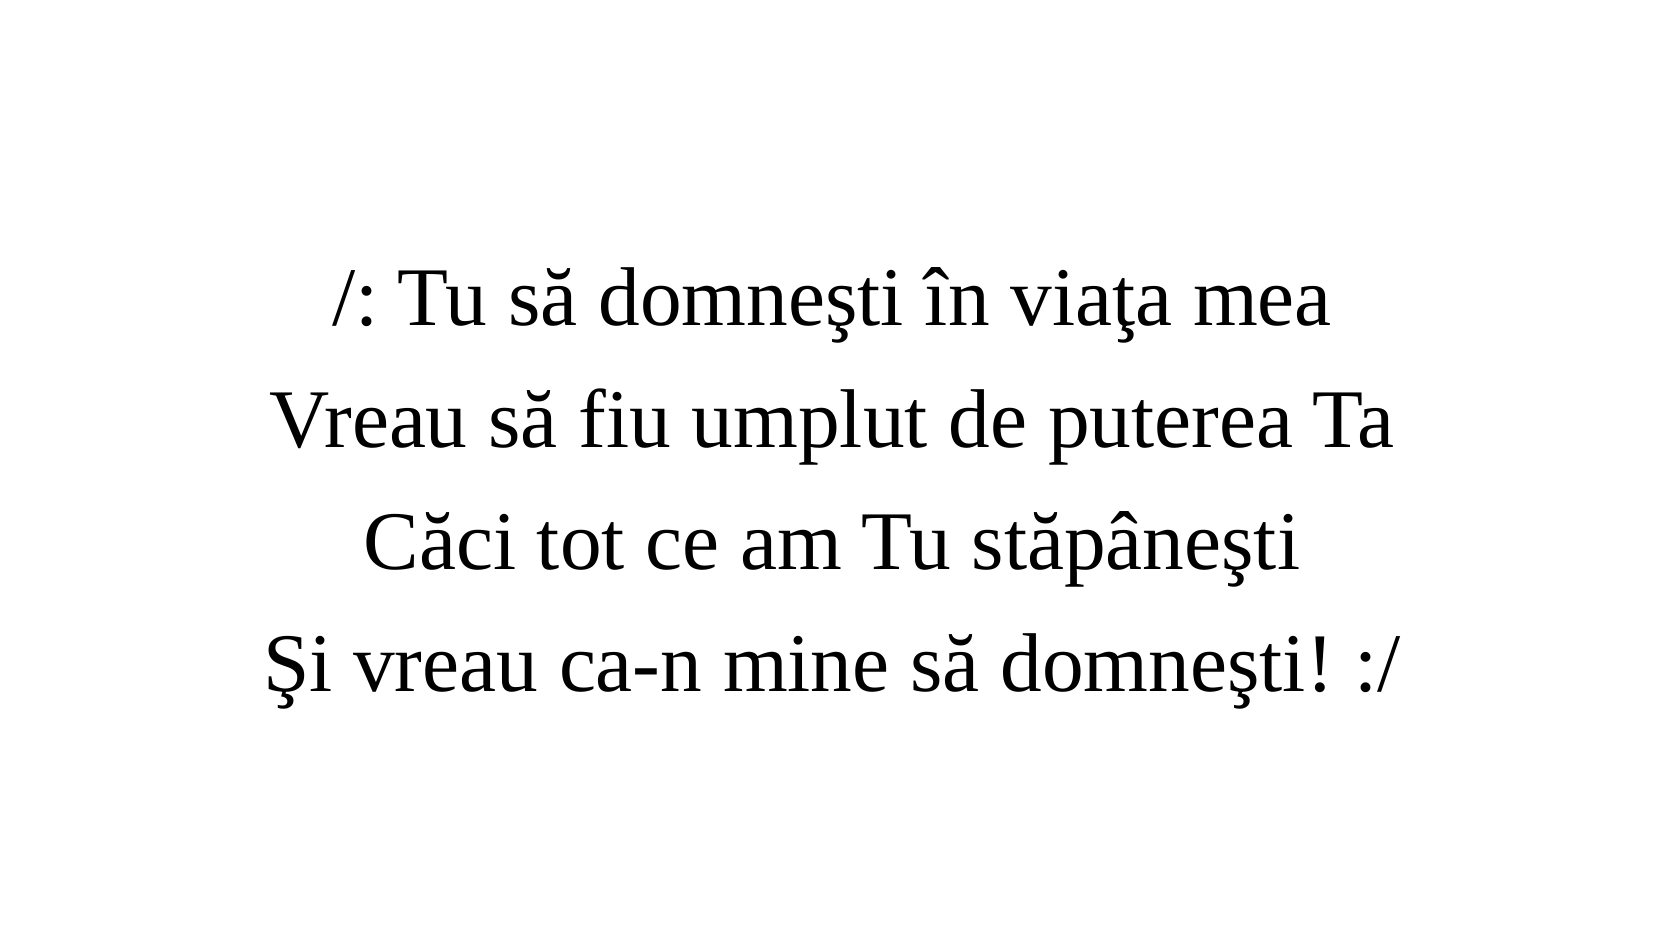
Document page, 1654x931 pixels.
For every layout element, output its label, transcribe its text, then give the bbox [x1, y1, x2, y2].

subtitle /: Tu să domneşti în viaţa mea Vreau să fiu umplut de puterea Ta Căci tot ce am Tu stăpâneşti Şi vreau ca-n mine să domneşti! :/ [94, 238, 1571, 712]
